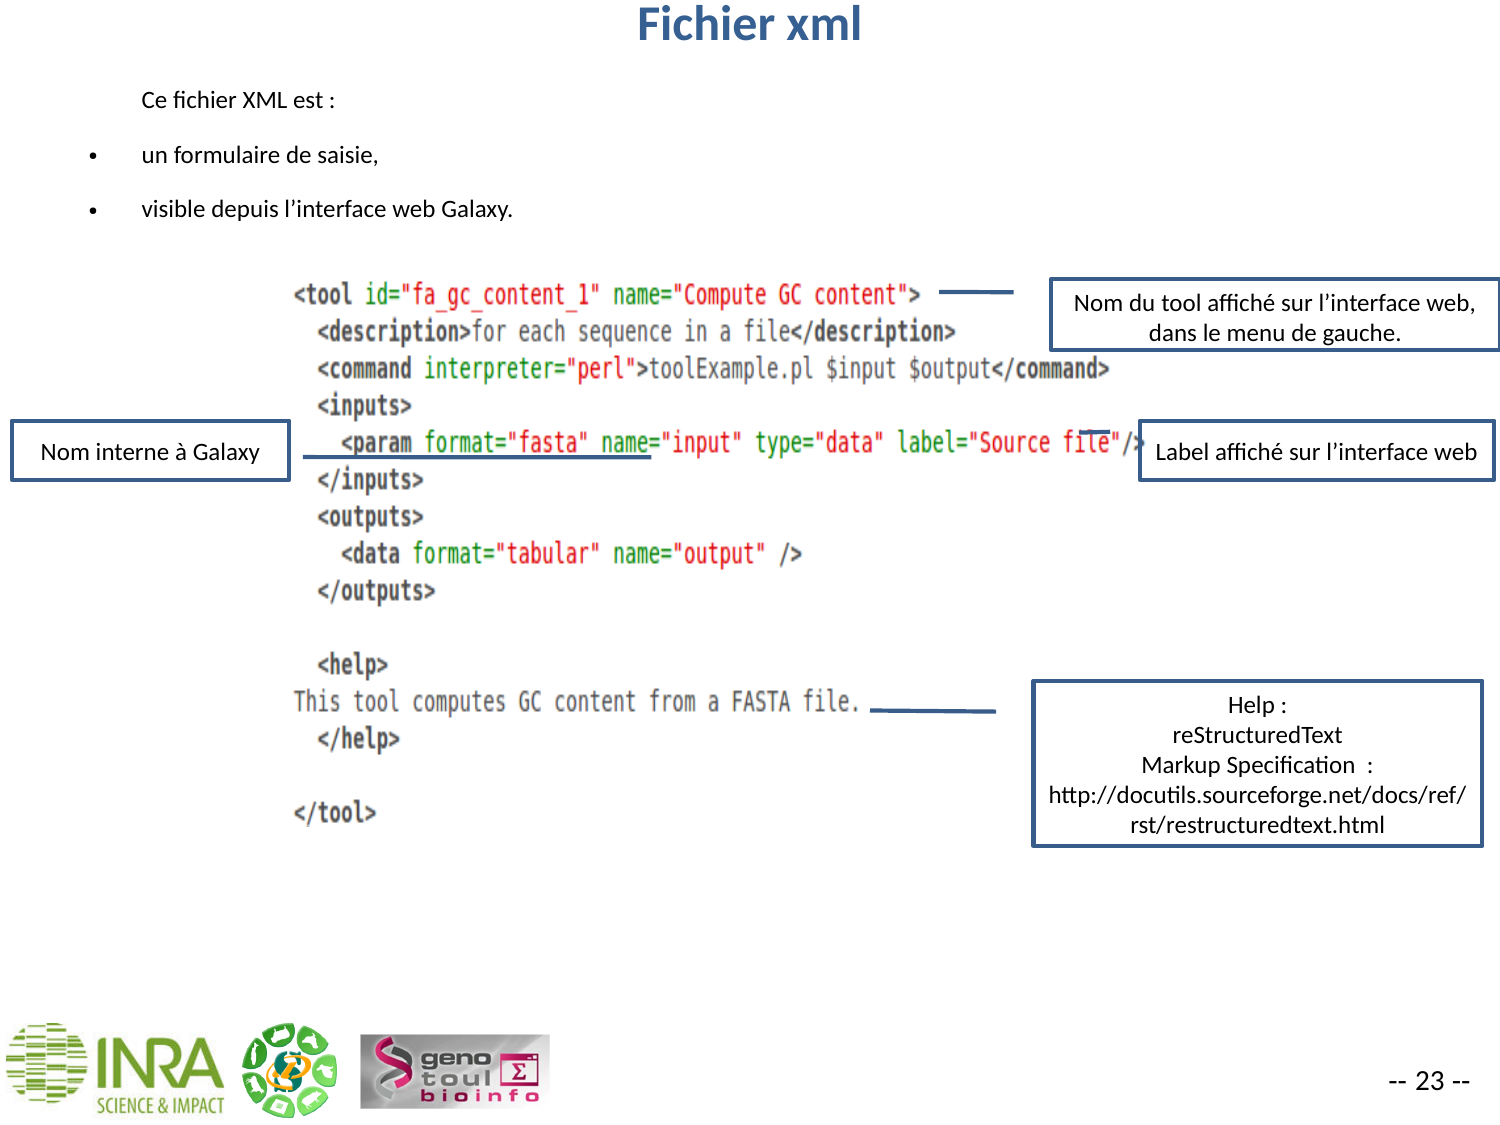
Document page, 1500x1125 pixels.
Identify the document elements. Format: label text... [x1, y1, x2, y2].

text_box Nom interne à Galaxy [12, 421, 289, 480]
picture [290, 278, 1152, 827]
list Ce fichier XML est : un formulaire de saisie, visible depuis l’interface web Galaxy. [53, 90, 1471, 268]
text_box Label affiché sur l’interface web [1140, 421, 1494, 480]
text_box Nom du tool affiché sur l’interface web, dans le menu de gauche. [1051, 279, 1500, 350]
text_box Fichier xml [0, 0, 1500, 73]
text_box Help : reStructuredText Markup Specification : http://docutils.sourceforge.net/docs/ref/rst/restructuredtext.html [1033, 681, 1482, 846]
